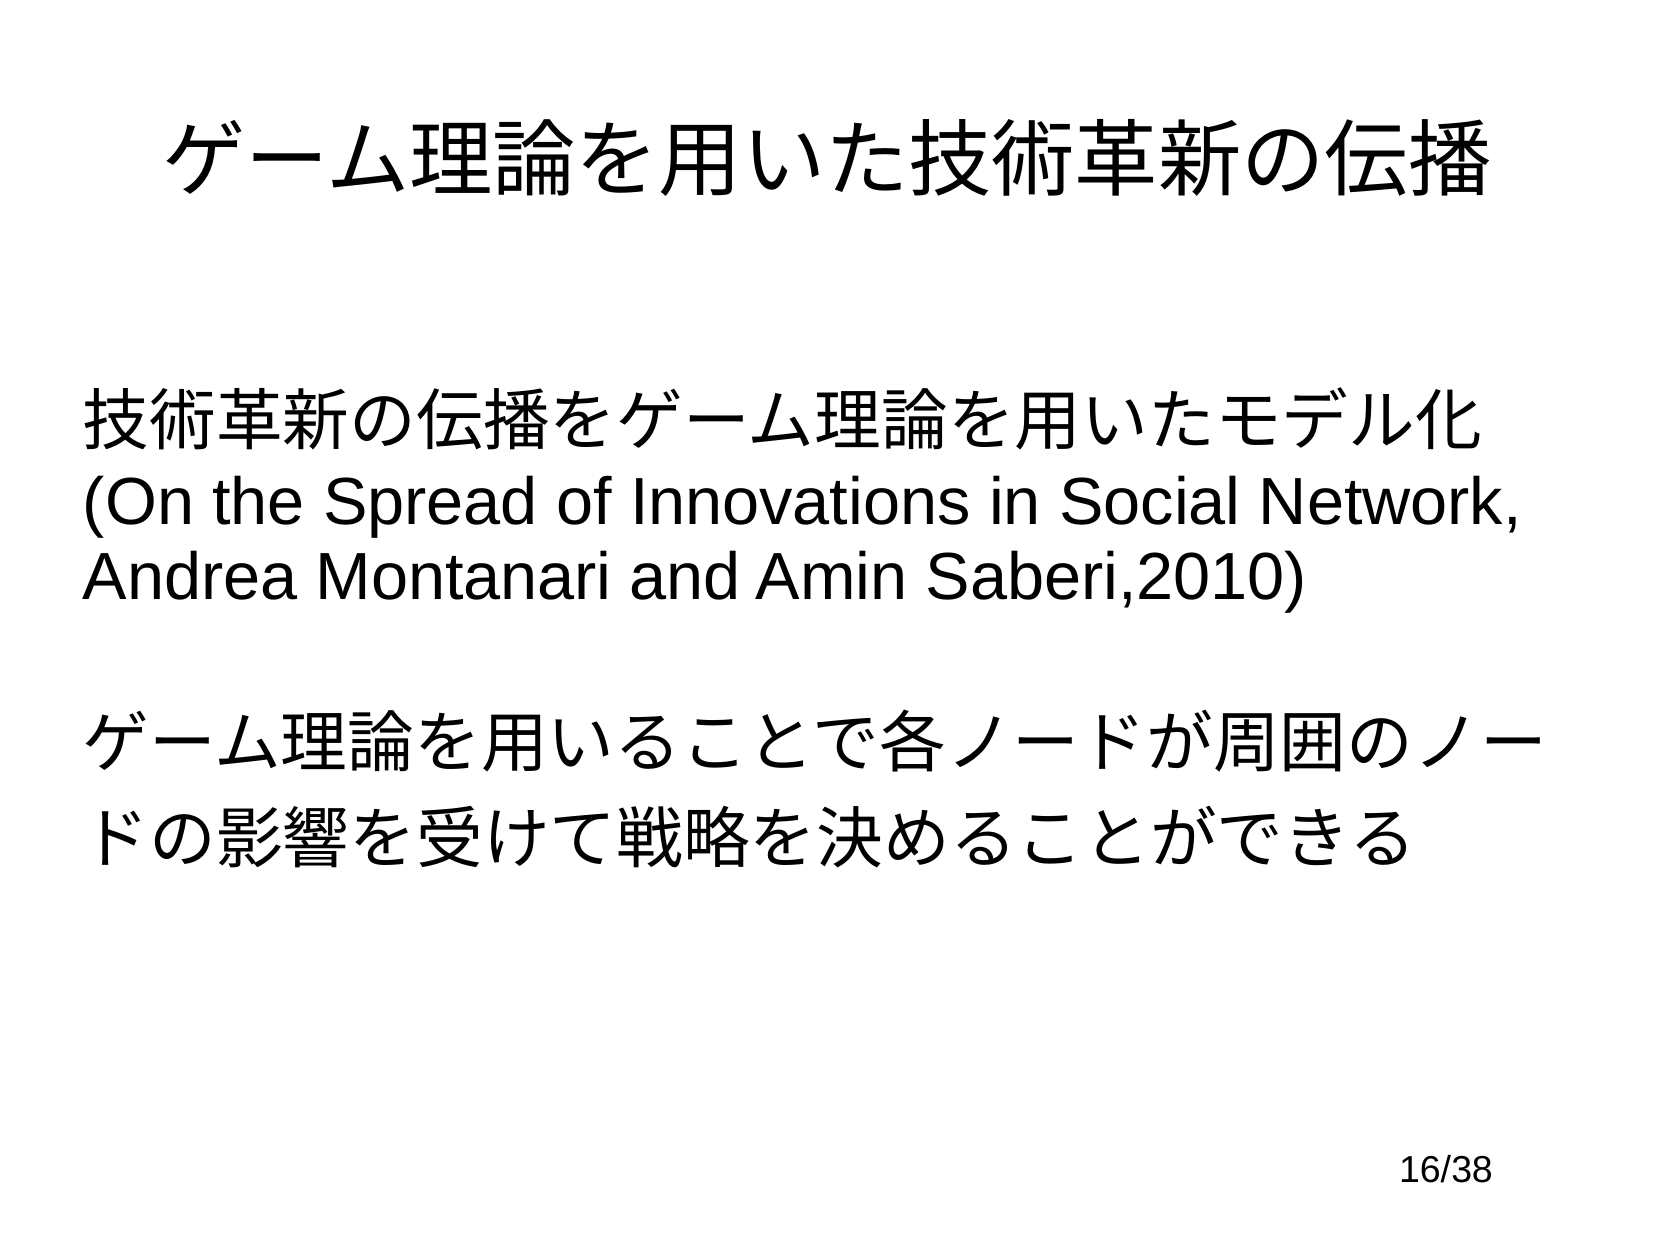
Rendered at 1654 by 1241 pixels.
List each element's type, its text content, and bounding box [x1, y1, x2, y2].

subtitle 技術革新の伝播をゲーム理論を用いたモデル化 (On the Spread of Innovations in Social Network, Andrea Montanari and Amin Saberi,2010) ゲーム理論を用いることで各ノードが周囲のノードの影響を受けて戦略を決めることができる [82, 297, 1571, 1102]
title ゲーム理論を用いた技術革新の伝播 [82, 56, 1571, 250]
text_box <番号>/38 [1413, 1140, 1608, 1211]
